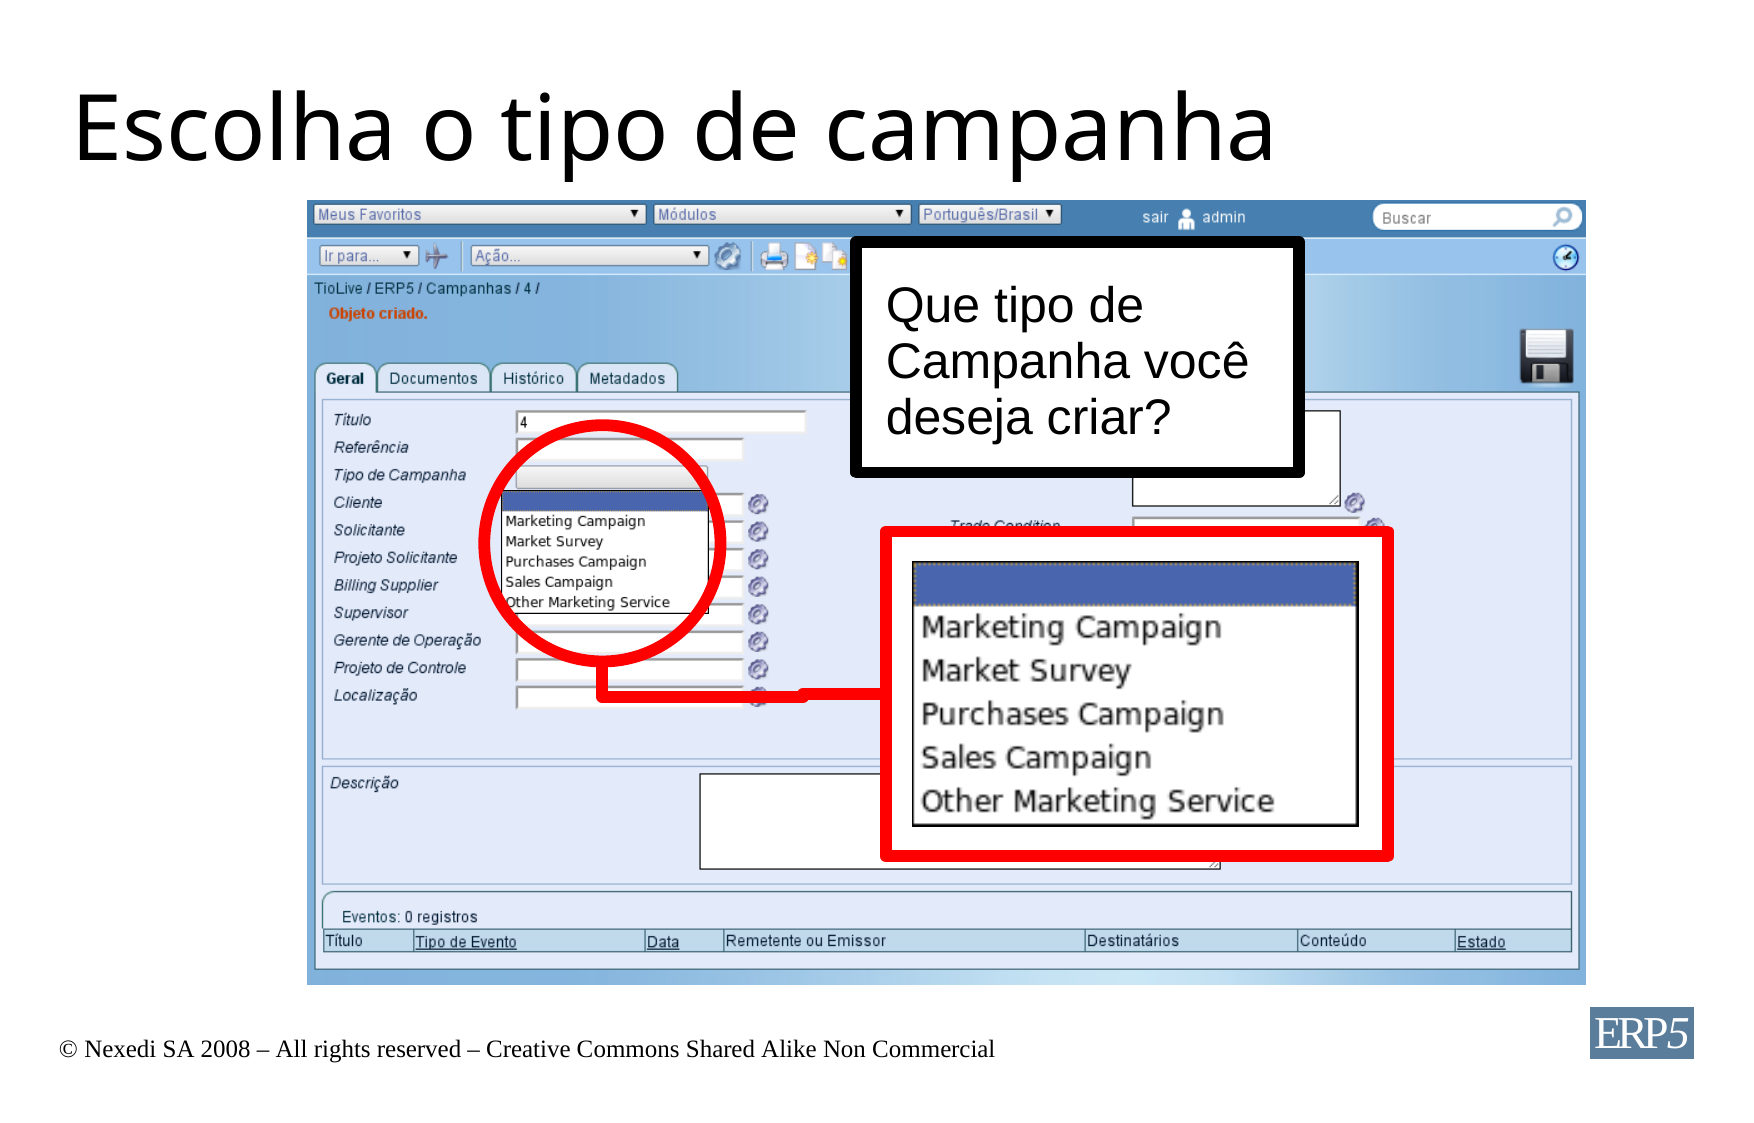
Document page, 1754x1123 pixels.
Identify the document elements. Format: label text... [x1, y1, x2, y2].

text_box Que tipo de Campanha você deseja criar? [885, 277, 1359, 445]
text_box [856, 242, 1300, 473]
text_box [885, 531, 1388, 857]
picture [307, 200, 1586, 985]
title Escolha o tipo de campanha [71, 63, 1707, 187]
